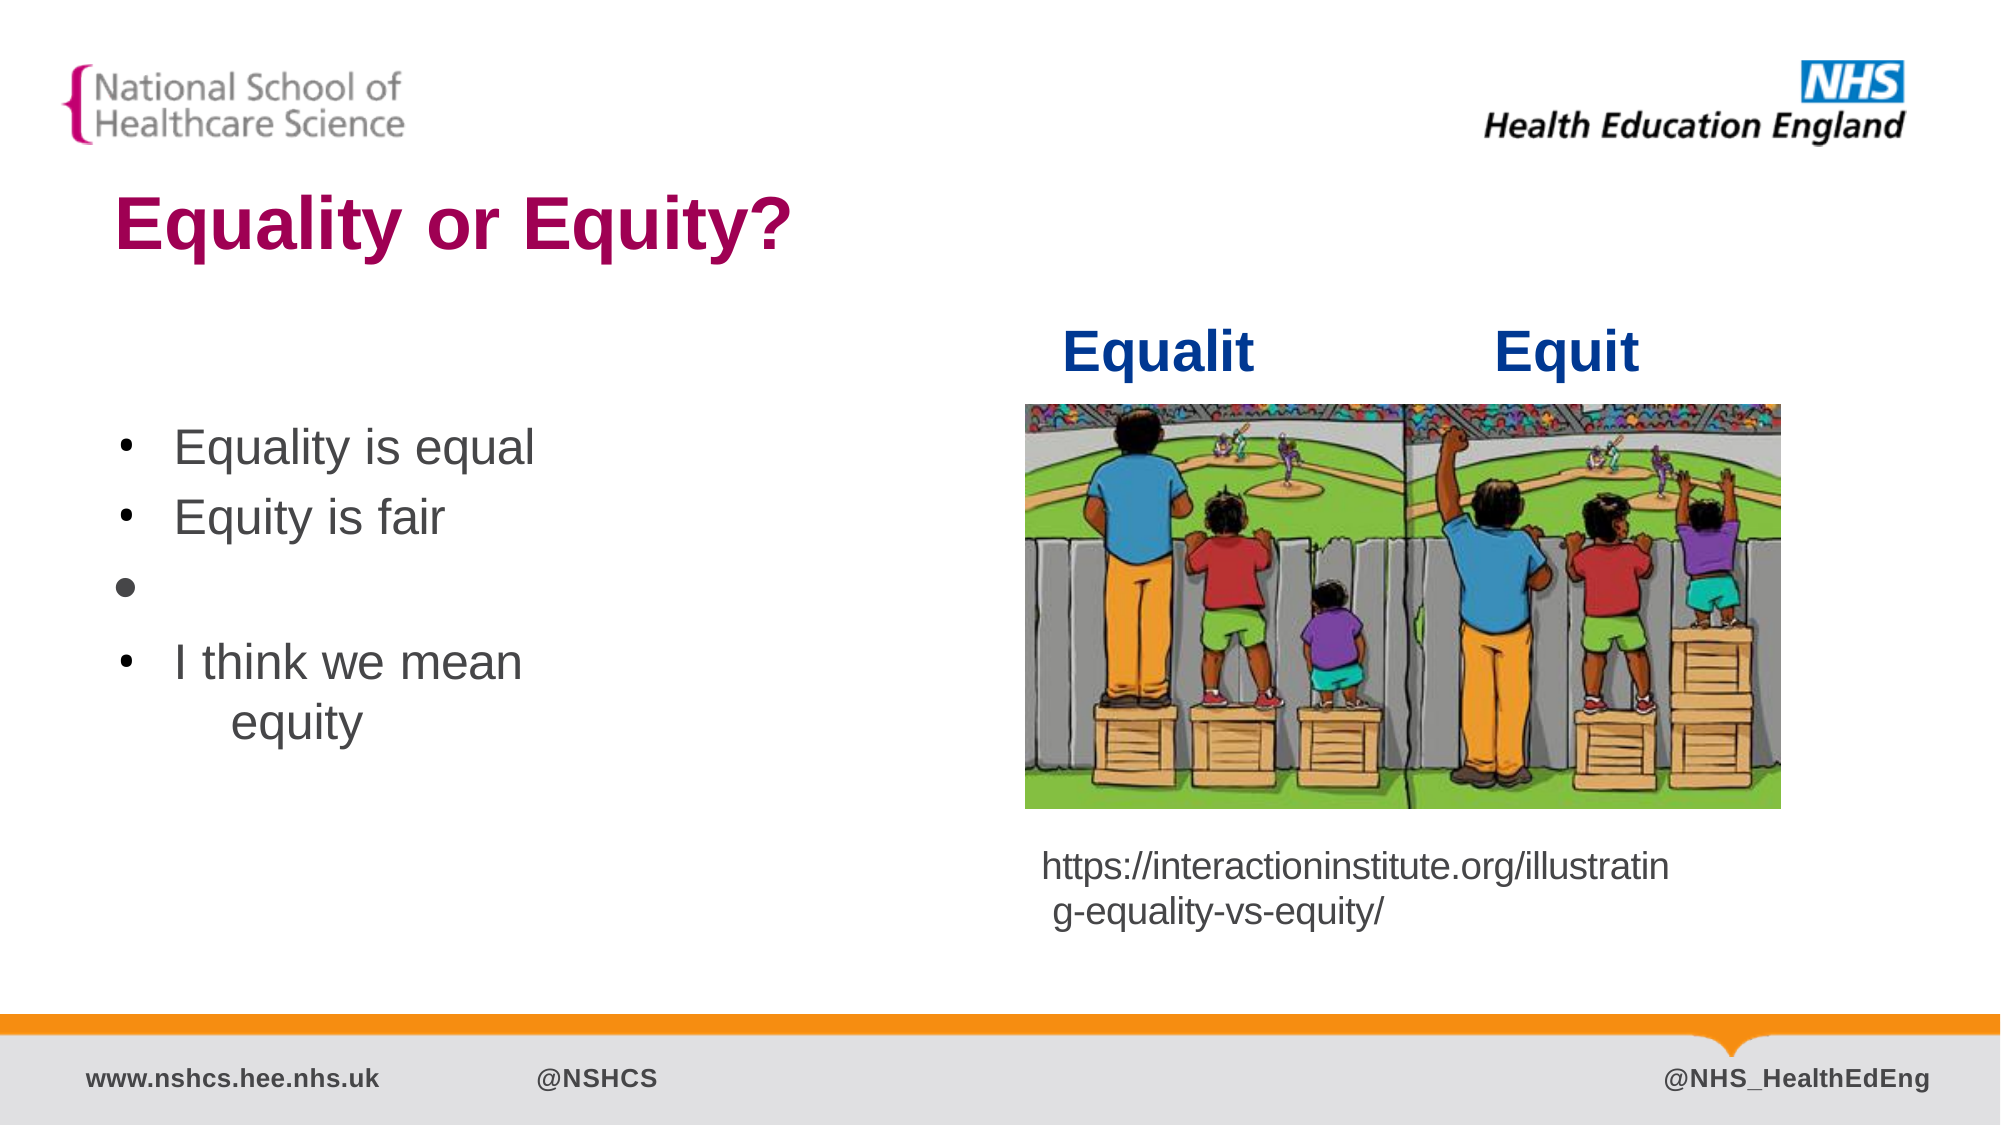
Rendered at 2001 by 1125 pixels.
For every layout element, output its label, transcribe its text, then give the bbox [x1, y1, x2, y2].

text_box https://interactioninstitute.org/illustratin g-equality-vs-equity/ [1039, 837, 1679, 934]
text_box www.nshcs.hee.nhs.uk [83, 1058, 385, 1095]
text_box @NHS_HealthEdEng [1661, 1058, 1934, 1095]
text_box Equality [1060, 311, 1286, 386]
text_box @NSHCS [534, 1058, 662, 1095]
picture [1025, 404, 1781, 809]
text_box Equality is equal Equity is fair I think we mean equity [113, 402, 671, 689]
title Equality or Equity? [113, 172, 799, 267]
text_box Equity [1492, 311, 1671, 386]
